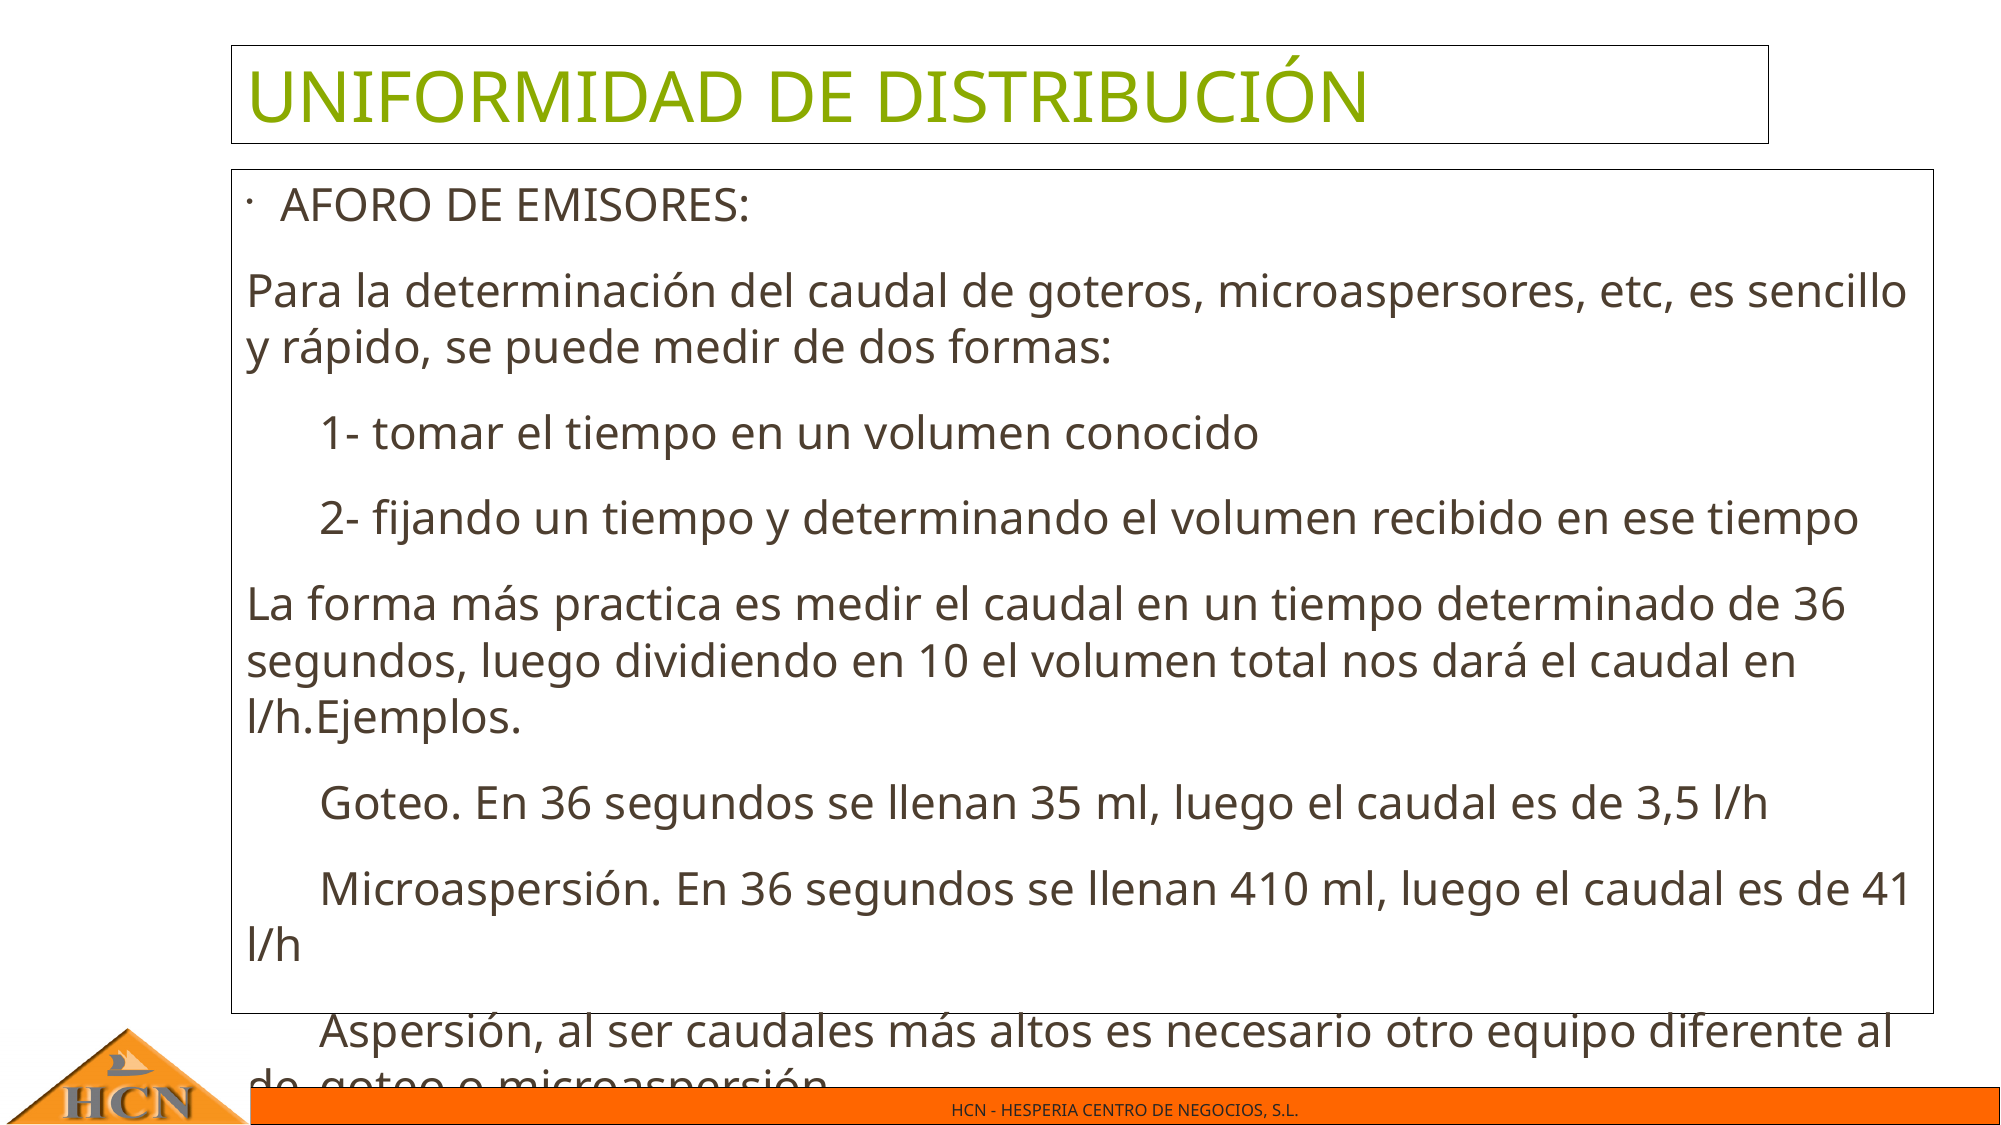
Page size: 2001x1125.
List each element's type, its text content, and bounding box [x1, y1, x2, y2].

picture [0, 1025, 251, 1125]
list AFORO DE EMISORES: Para la determinación del caudal de goteros, microaspersores, etc, es sencillo y rápido, se puede medir de dos formas: 1- tomar el tiempo en un volumen conocido 2- fijando un tiempo y determinando el volumen recibido en ese tiempo La forma más practica es medir el caudal en un tiempo determinado de 36 segundos, luego dividiendo en 10 el volumen total nos dará el caudal en l/h.Ejemplos. Goteo. En 36 segundos se llenan 35 ml, luego el caudal es de 3,5 l/h Microaspersión. En 36 segundos se llenan 410 ml, luego el caudal es de 41 l/h Aspersión, al ser caudales más altos es necesario otro equipo diferente al de goteo o microaspersión. [231, 169, 1934, 1014]
text_box HCN - HESPERIA CENTRO DE NEGOCIOS, S.L. [251, 1087, 2000, 1125]
title UNIFORMIDAD DE DISTRIBUCIÓN [231, 45, 1769, 144]
